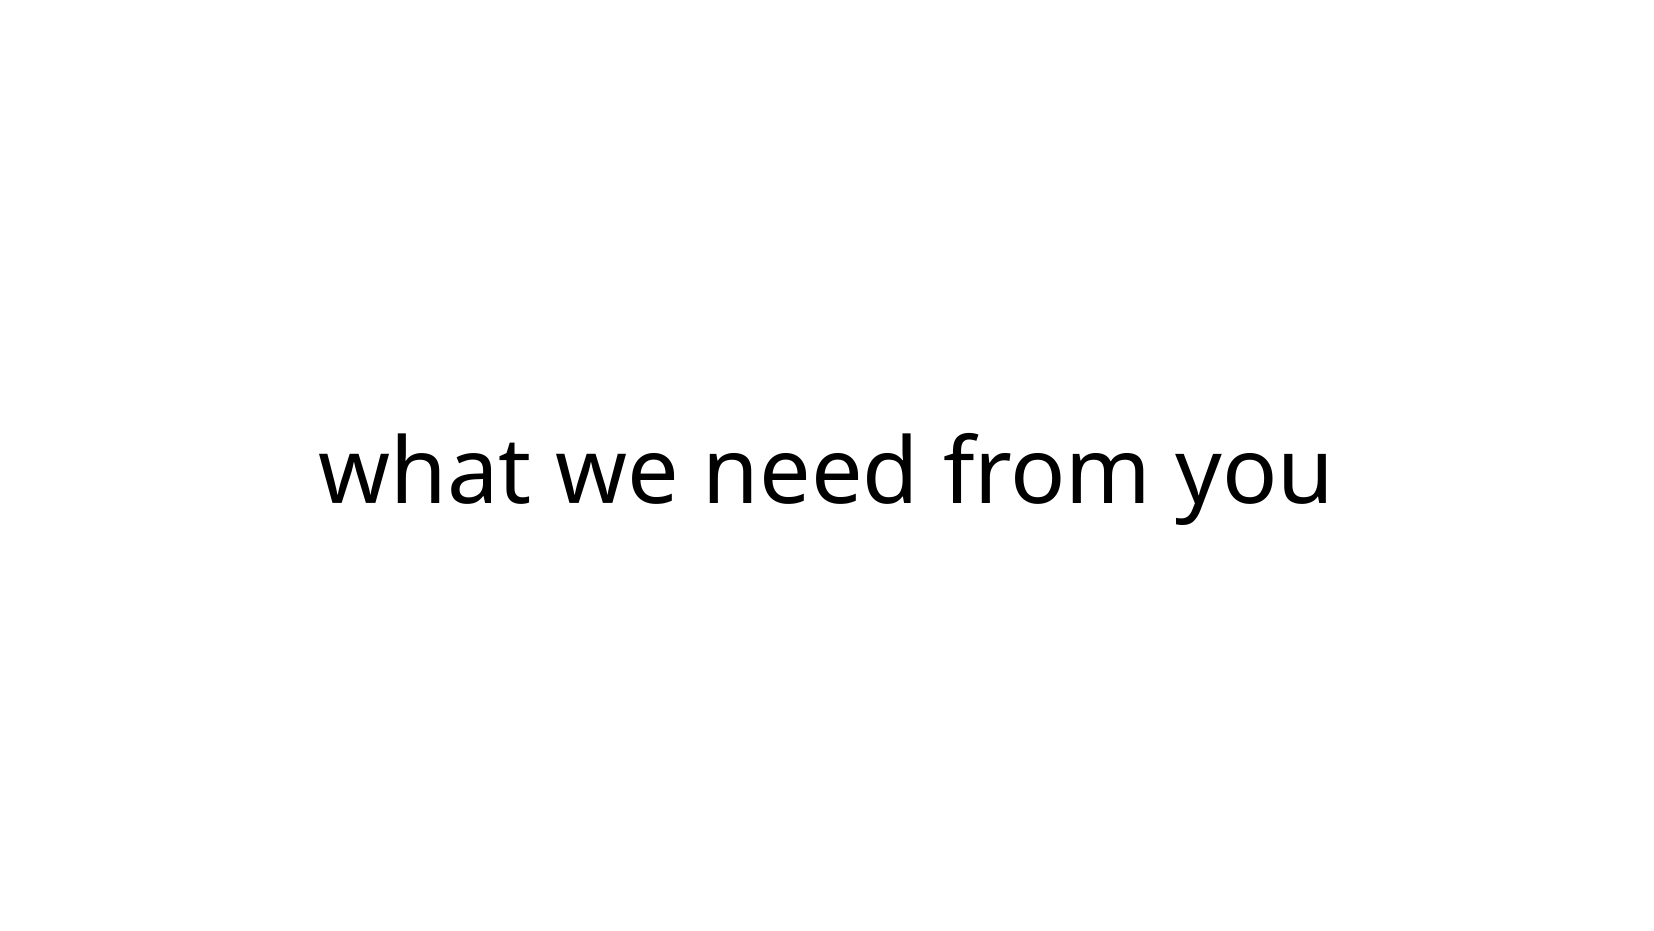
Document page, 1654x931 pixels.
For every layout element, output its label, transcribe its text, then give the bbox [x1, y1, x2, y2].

subtitle what we need from you [82, 0, 1571, 931]
